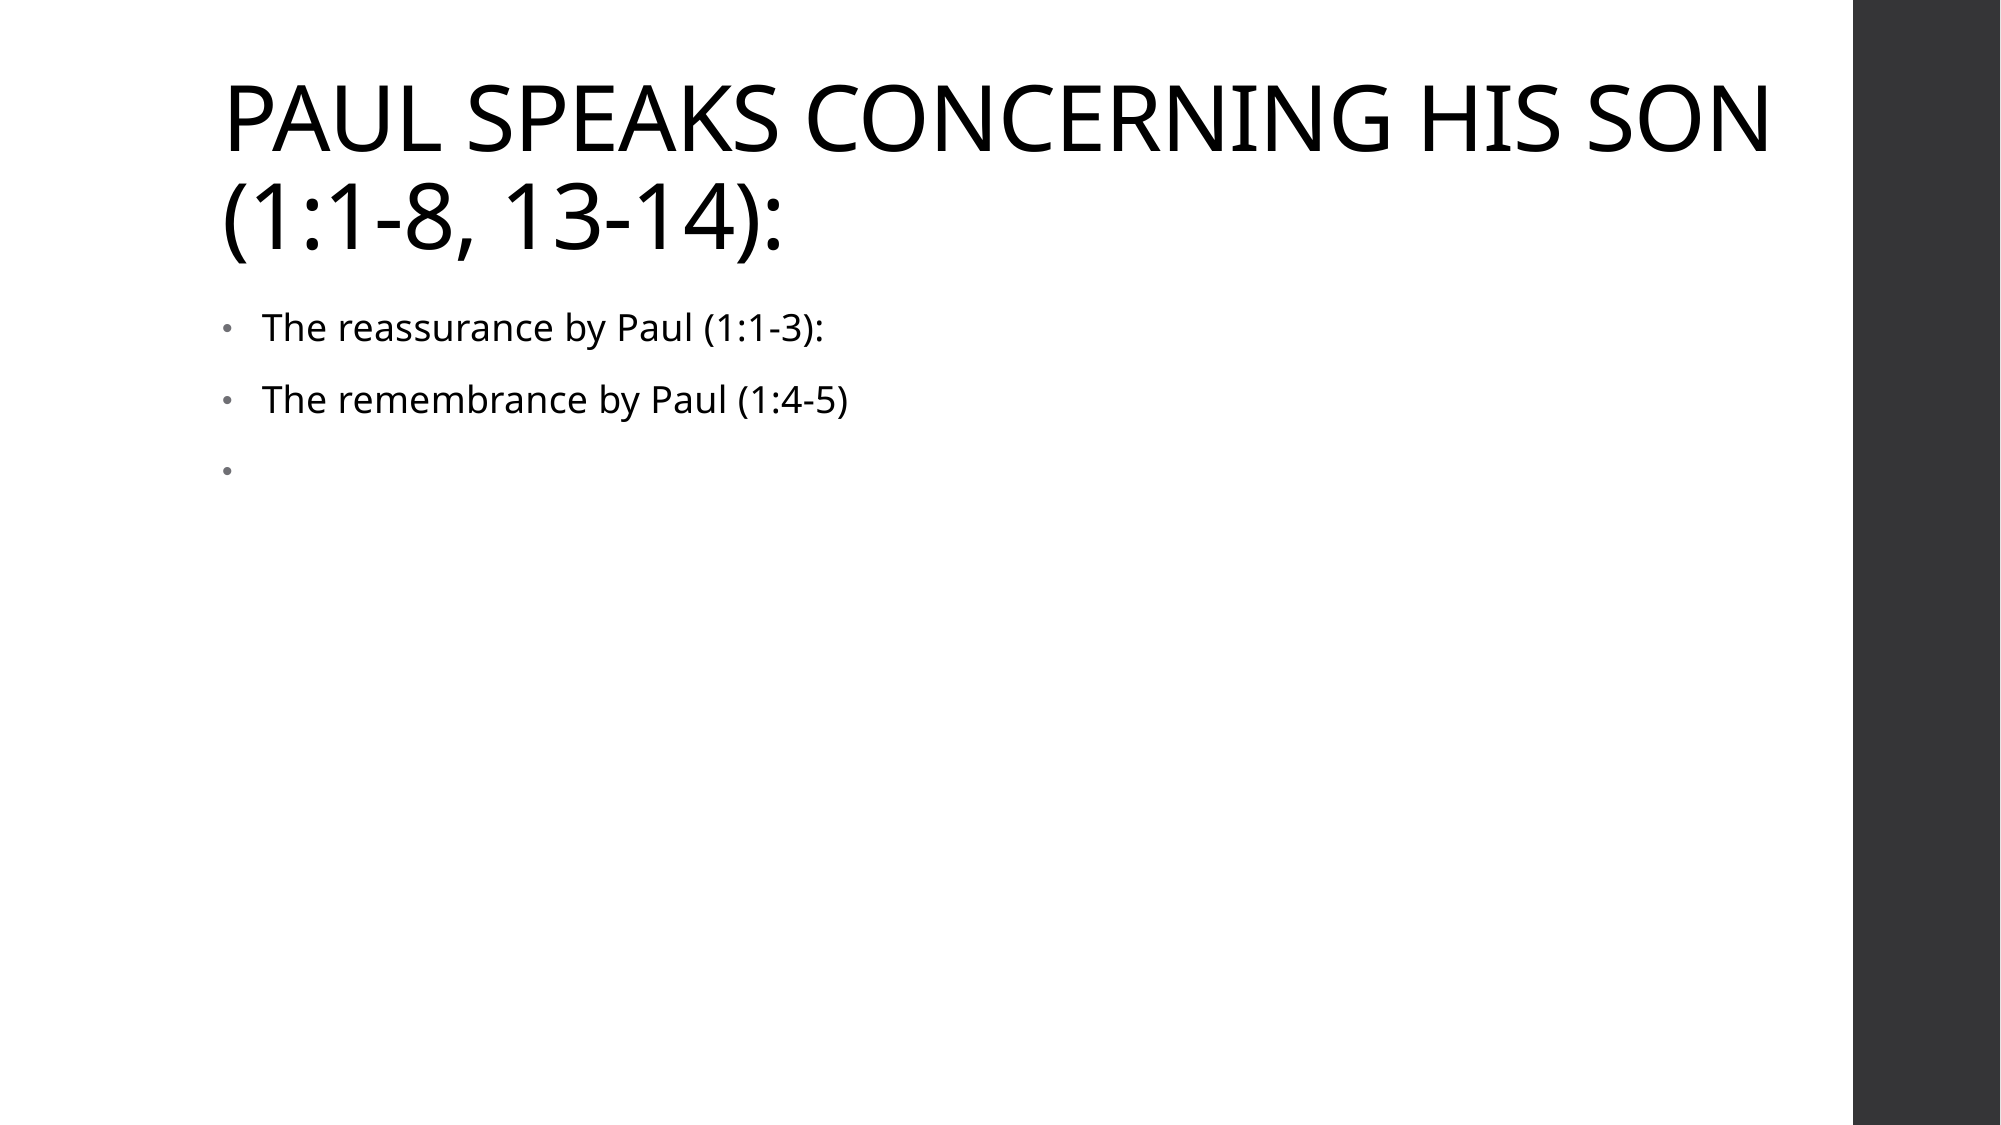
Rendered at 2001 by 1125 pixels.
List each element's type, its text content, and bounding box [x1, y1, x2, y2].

title PAUL SPEAKS CONCERNING HIS SON (1:1-8, 13-14): [206, 60, 1797, 278]
list The reassurance by Paul (1:1-3): The remembrance by Paul (1:4-5) [206, 299, 1617, 1014]
